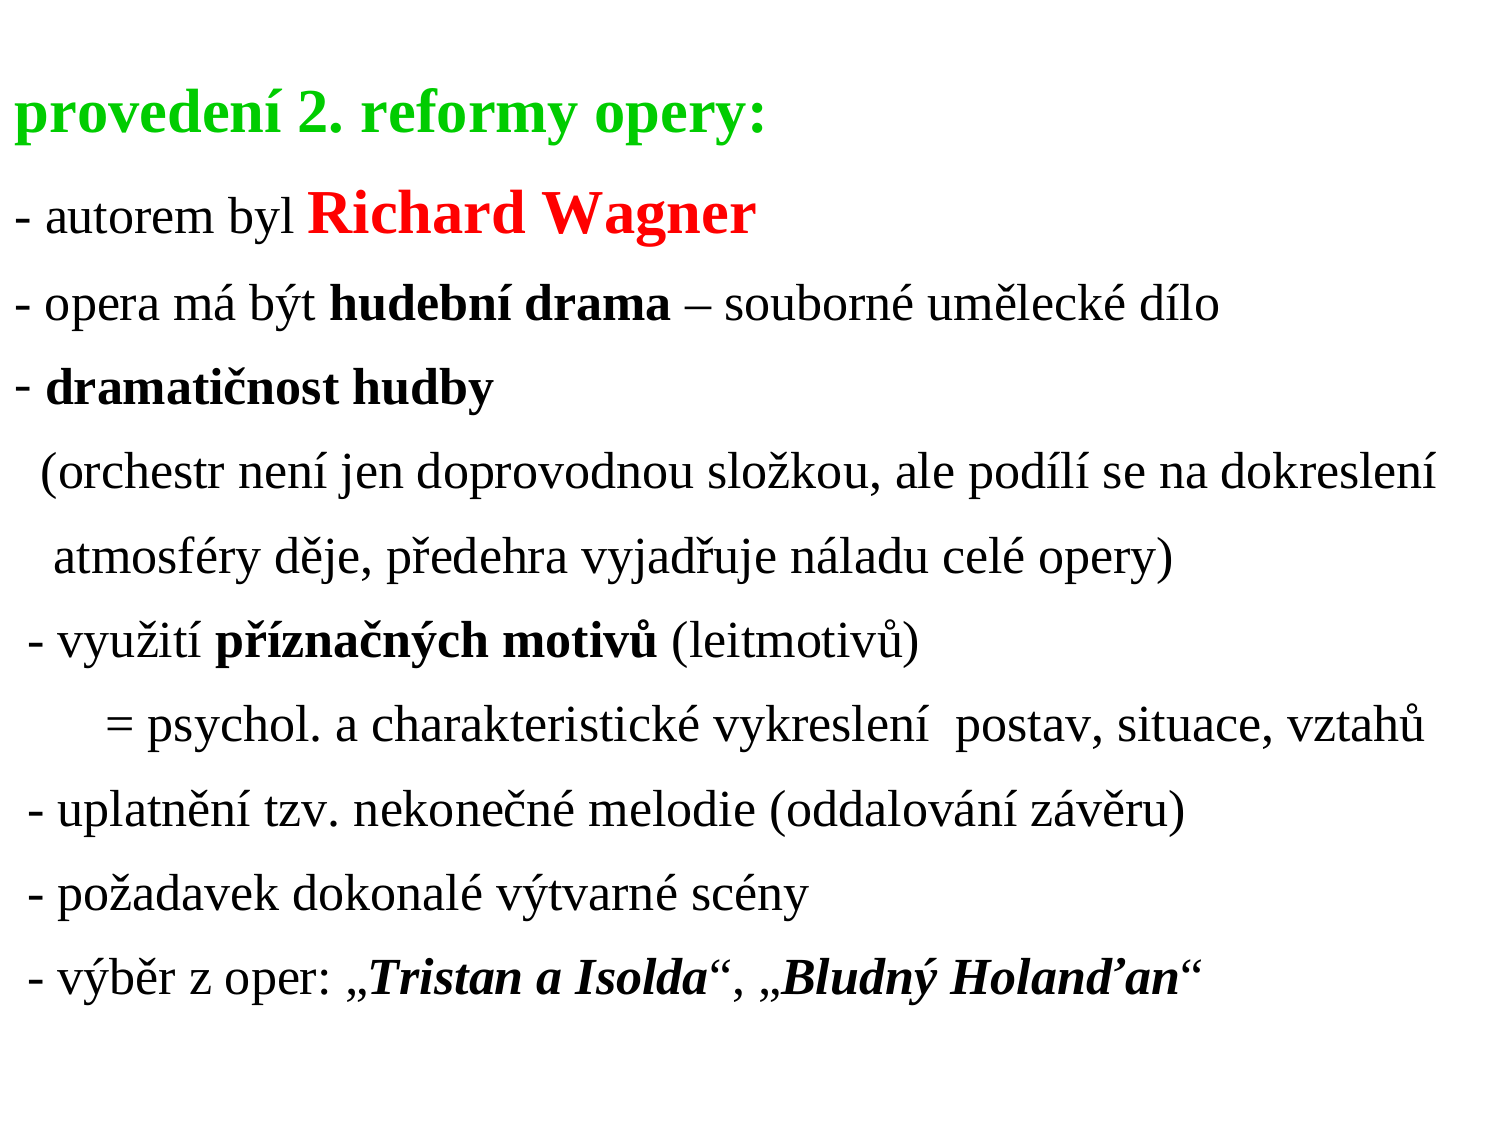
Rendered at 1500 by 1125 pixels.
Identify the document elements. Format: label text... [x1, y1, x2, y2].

text_box provedení 2. reformy opery: - autorem byl Richard Wagner - opera má být hudební drama – souborné umělecké dílo dramatičnost hudby (orchestr není jen doprovodnou složkou, ale podílí se na dokreslení atmosféry děje, předehra vyjadřuje náladu celé opery) - využití příznačných motivů (leitmotivů) = psychol. a charakteristické vykreslení postav, situace, vztahů - uplatnění tzv. nekonečné melodie (oddalování závěru) - požadavek dokonalé výtvarné scény - výběr z oper: „Tristan a Isolda“, „Bludný Holanďan“ [0, 62, 1500, 1076]
